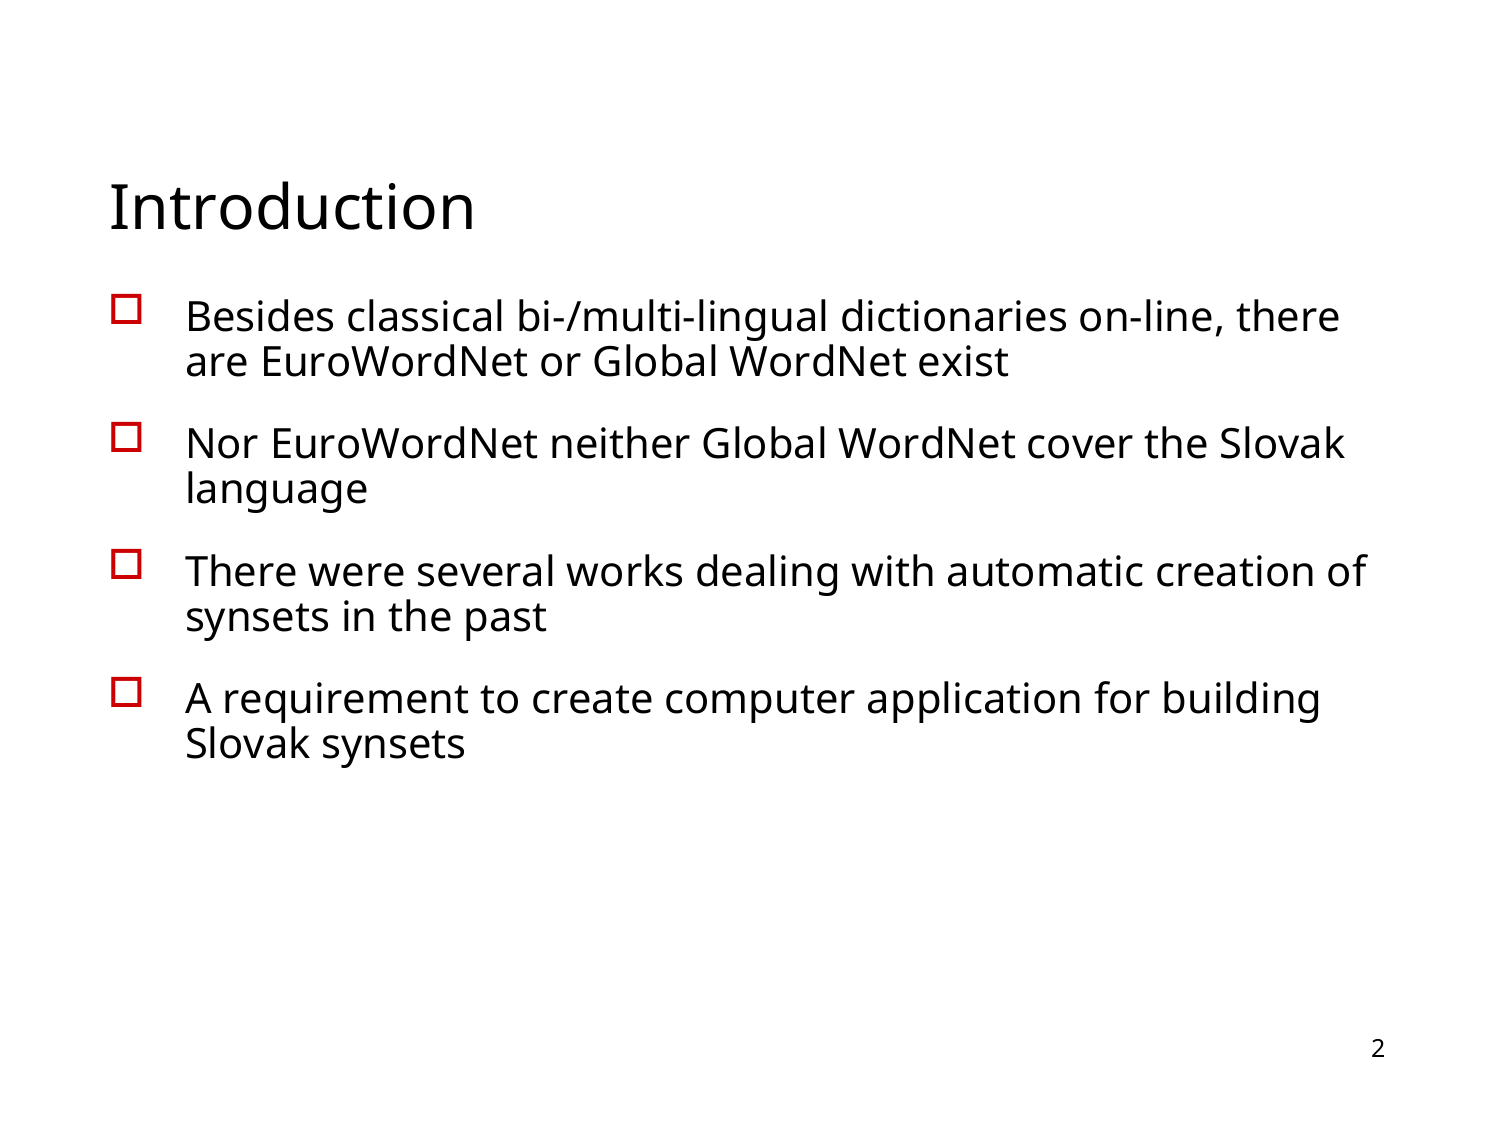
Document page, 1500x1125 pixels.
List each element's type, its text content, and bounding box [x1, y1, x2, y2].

text_box <number> [1074, 1024, 1401, 1103]
title Introduction [94, 49, 1407, 250]
list Besides classical bi-/multi-lingual dictionaries on-line, there are EuroWordNet or Global WordNet exist Nor EuroWordNet neither Global WordNet cover the Slovak language There were several works dealing with automatic creation of synsets in the past A requirement to create computer application for building Slovak synsets [92, 287, 1406, 1000]
